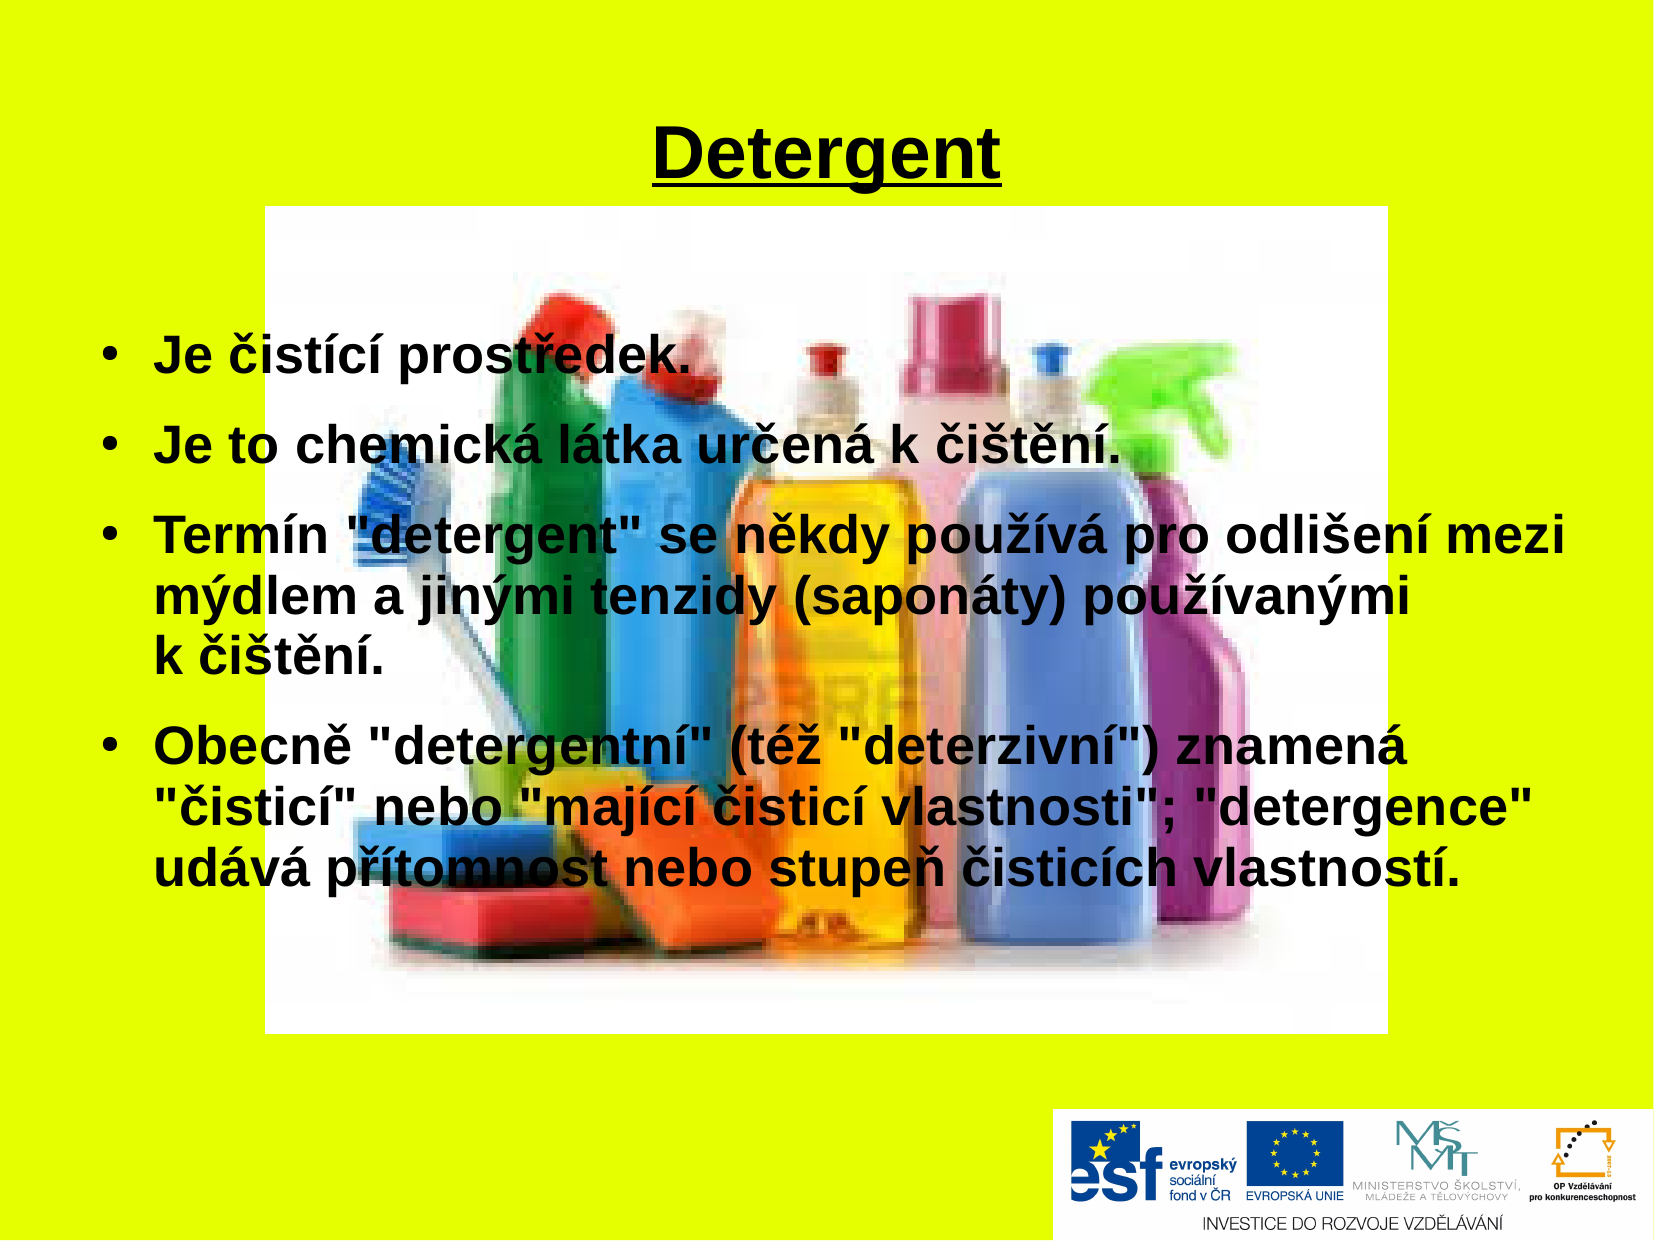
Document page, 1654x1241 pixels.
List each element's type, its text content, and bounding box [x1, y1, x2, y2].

picture [265, 257, 1388, 324]
list Je čistící prostředek. Je to chemická látka určená k čištění. Termín "detergent" se někdy používá pro odlišení mezi mýdlem a jinými tenzidy (saponáty) používanými k čištění. Obecně "detergentní" (též "deterzivní") znamená "čisticí" nebo "mající čisticí vlastnosti"; "detergence" udává přítomnost nebo stupeň čisticích vlastností. [82, 324, 1571, 1144]
picture [1053, 1109, 1654, 1241]
title Detergent [82, 49, 1571, 257]
